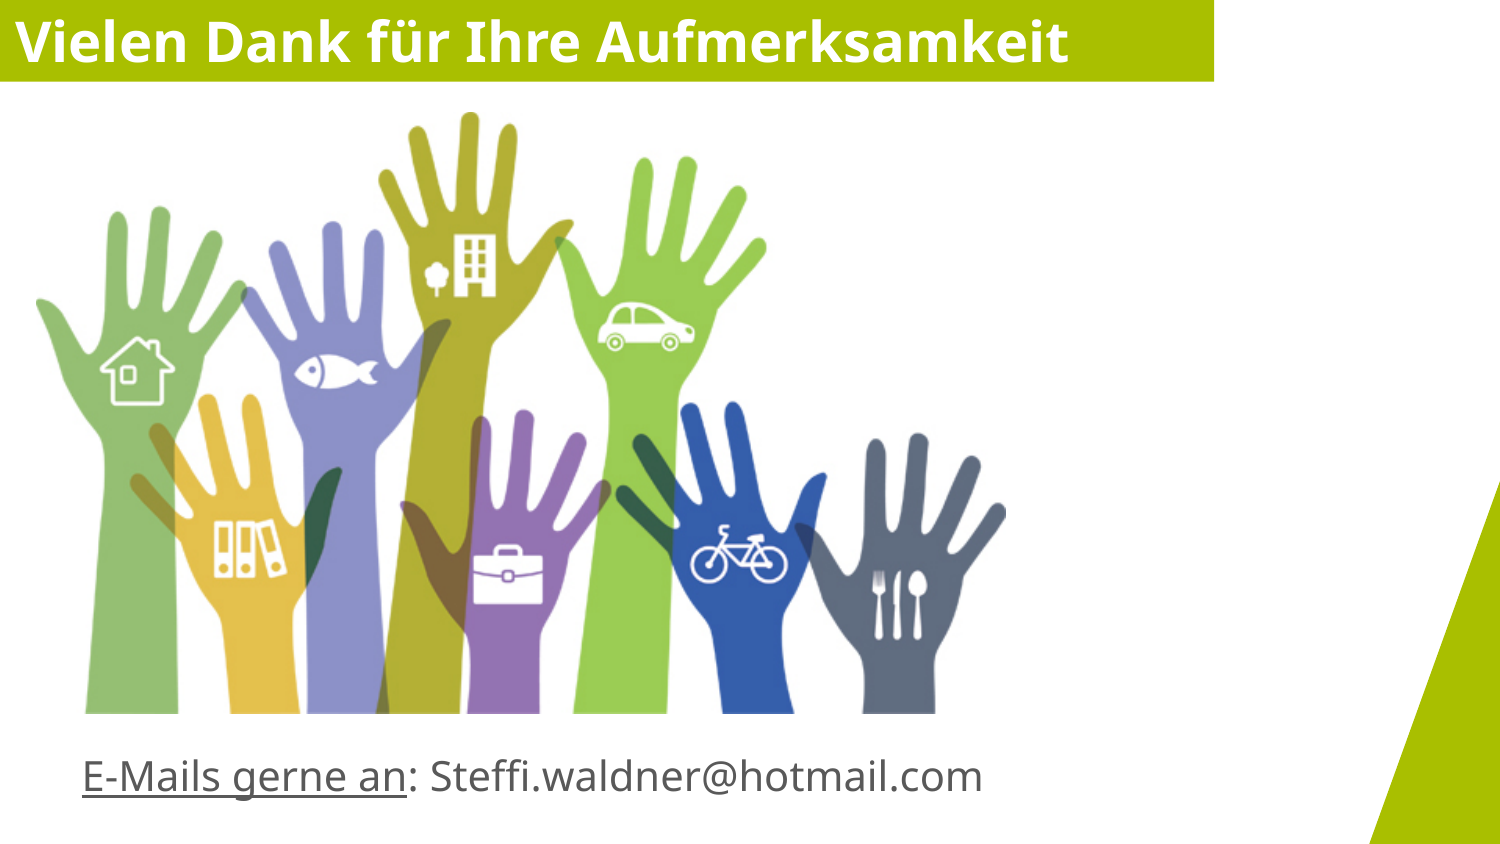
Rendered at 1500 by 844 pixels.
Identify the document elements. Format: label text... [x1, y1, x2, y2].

text_box Vielen Dank für Ihre Aufmerksamkeit [0, 0, 1215, 82]
text_box E-Mails gerne an: Steffi.waldner@hotmail.com [66, 742, 1106, 808]
text_box [1369, 481, 1500, 844]
picture [36, 112, 1006, 714]
